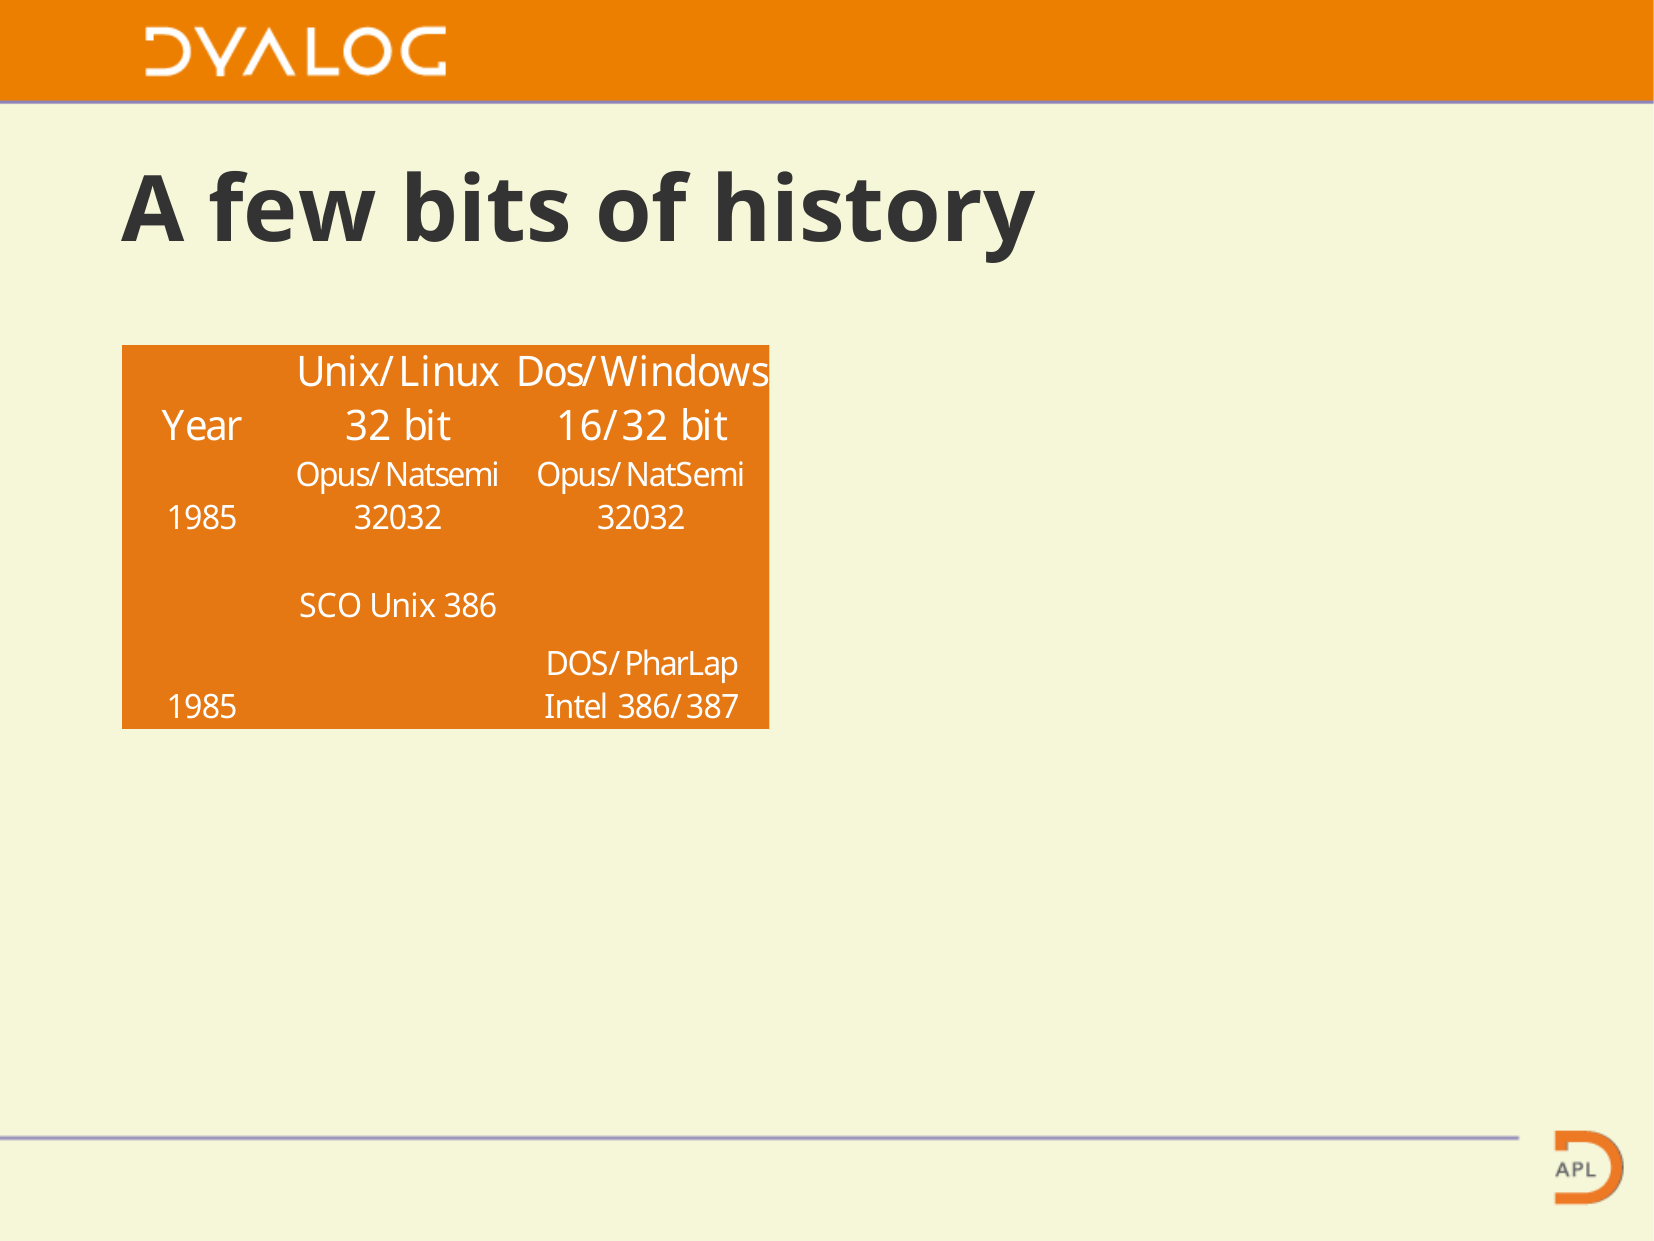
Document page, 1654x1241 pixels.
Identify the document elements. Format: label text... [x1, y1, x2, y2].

title A few bits of history [121, 102, 1534, 311]
picture [0, 0, 1654, 1241]
chart [121, 344, 1542, 1019]
